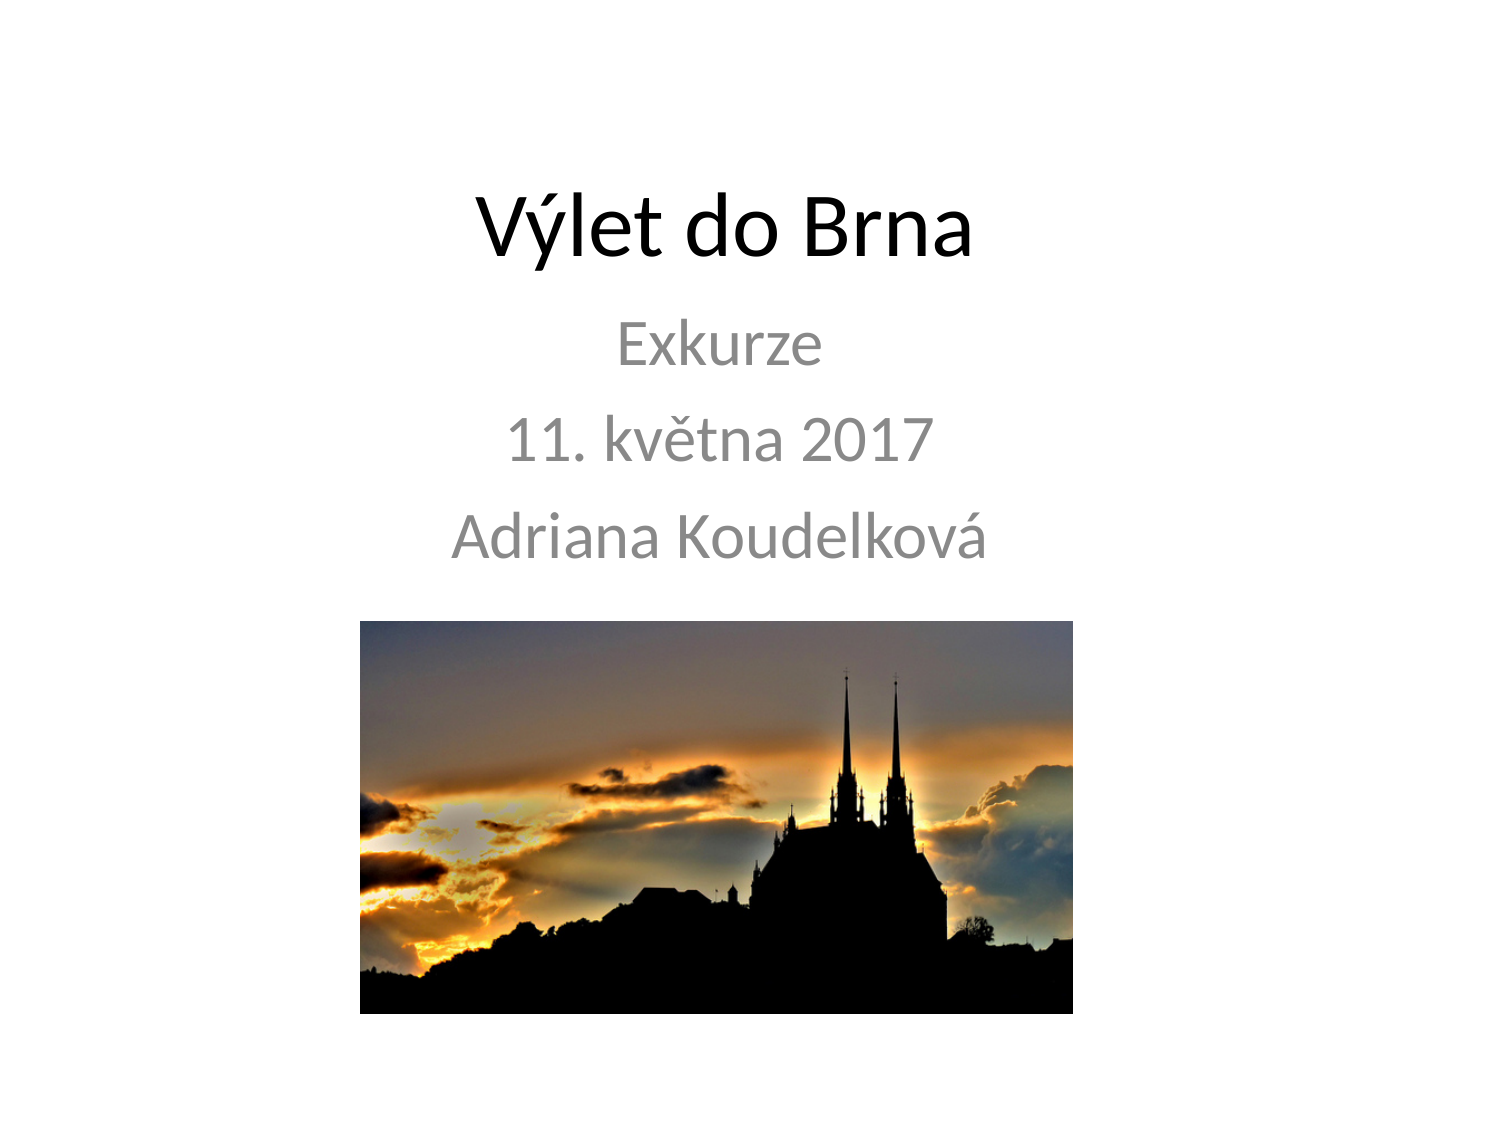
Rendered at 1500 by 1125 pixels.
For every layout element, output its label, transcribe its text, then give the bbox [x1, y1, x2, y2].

picture [360, 621, 1073, 1014]
title Výlet do Brna [88, 78, 1364, 362]
subtitle Exkurze 11. května 2017 Adriana Koudelková [194, 290, 1245, 579]
